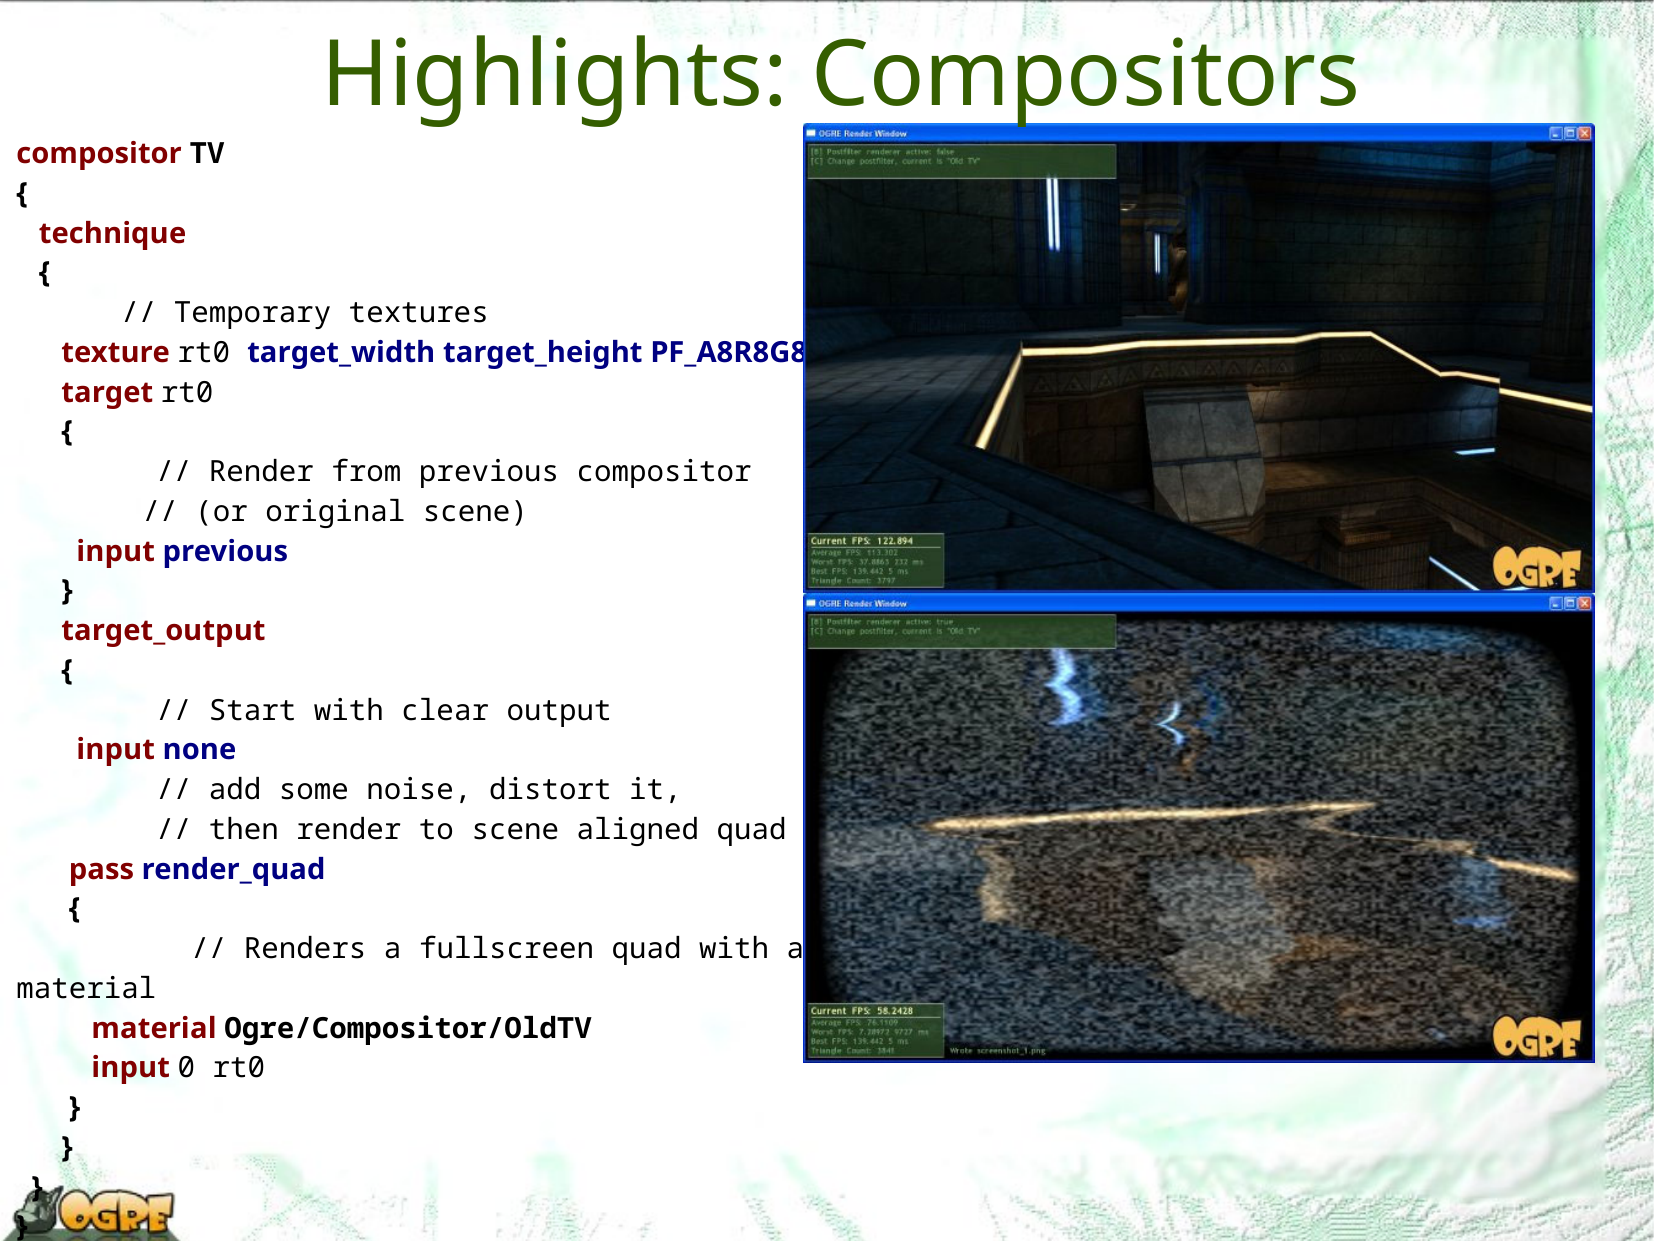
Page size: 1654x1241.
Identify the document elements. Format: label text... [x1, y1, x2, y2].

picture [0, 0, 1654, 1241]
text_box compositor TV { technique { // Temporary textures texture rt0 target_width target_height PF_A8R8G8B8 target rt0 { // Render from previous compositor // (or original scene) input previous } target_output { // Start with clear output input none // add some noise, distort it, // then render to scene aligned quad pass render_quad { // Renders a fullscreen quad with a material material Ogre/Compositor/OldTV input 0 rt0 } } } } [1, 125, 888, 1134]
text_box Highlights: Compositors [59, 0, 1625, 118]
picture [451, 118, 583, 125]
